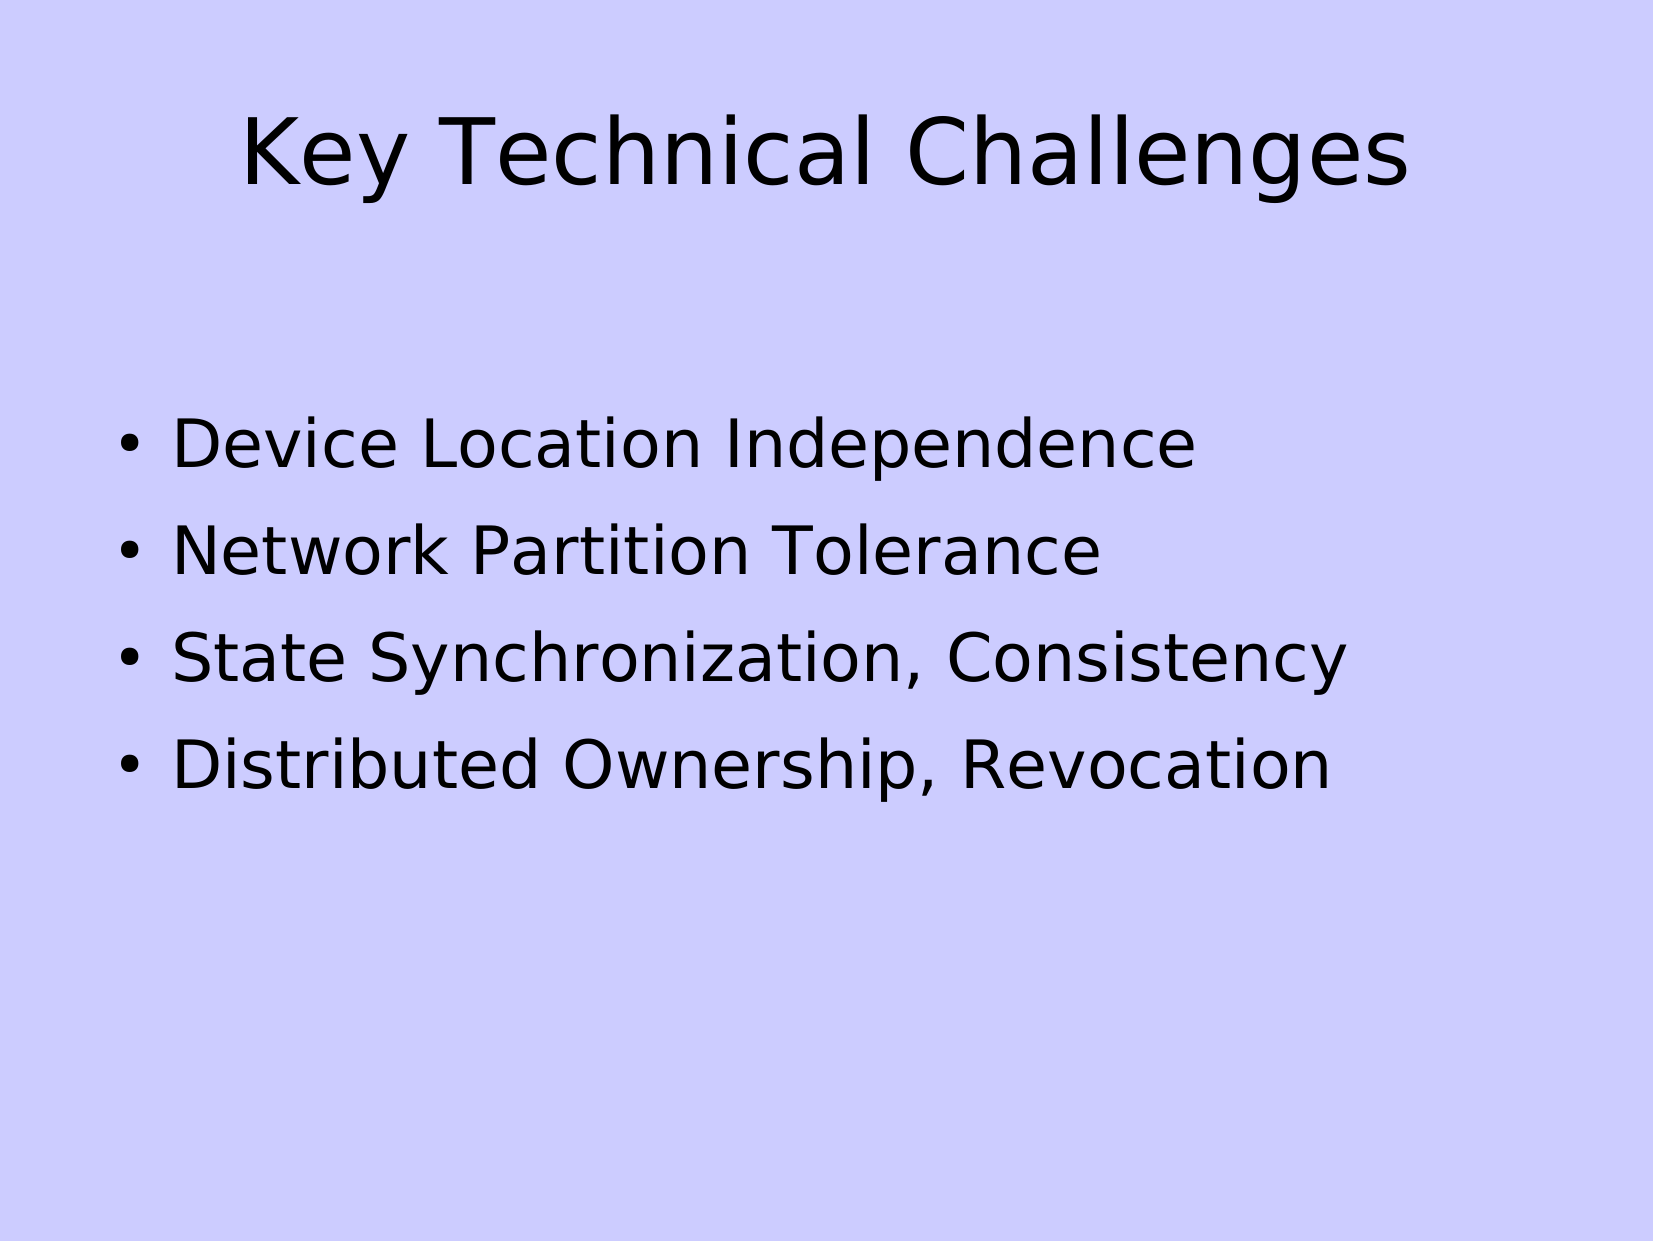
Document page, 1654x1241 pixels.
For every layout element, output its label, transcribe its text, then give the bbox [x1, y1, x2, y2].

list Device Location Independence Network Partition Tolerance State Synchronization, Consistency Distributed Ownership, Revocation [82, 405, 1571, 1095]
title Key Technical Challenges [82, 49, 1571, 257]
